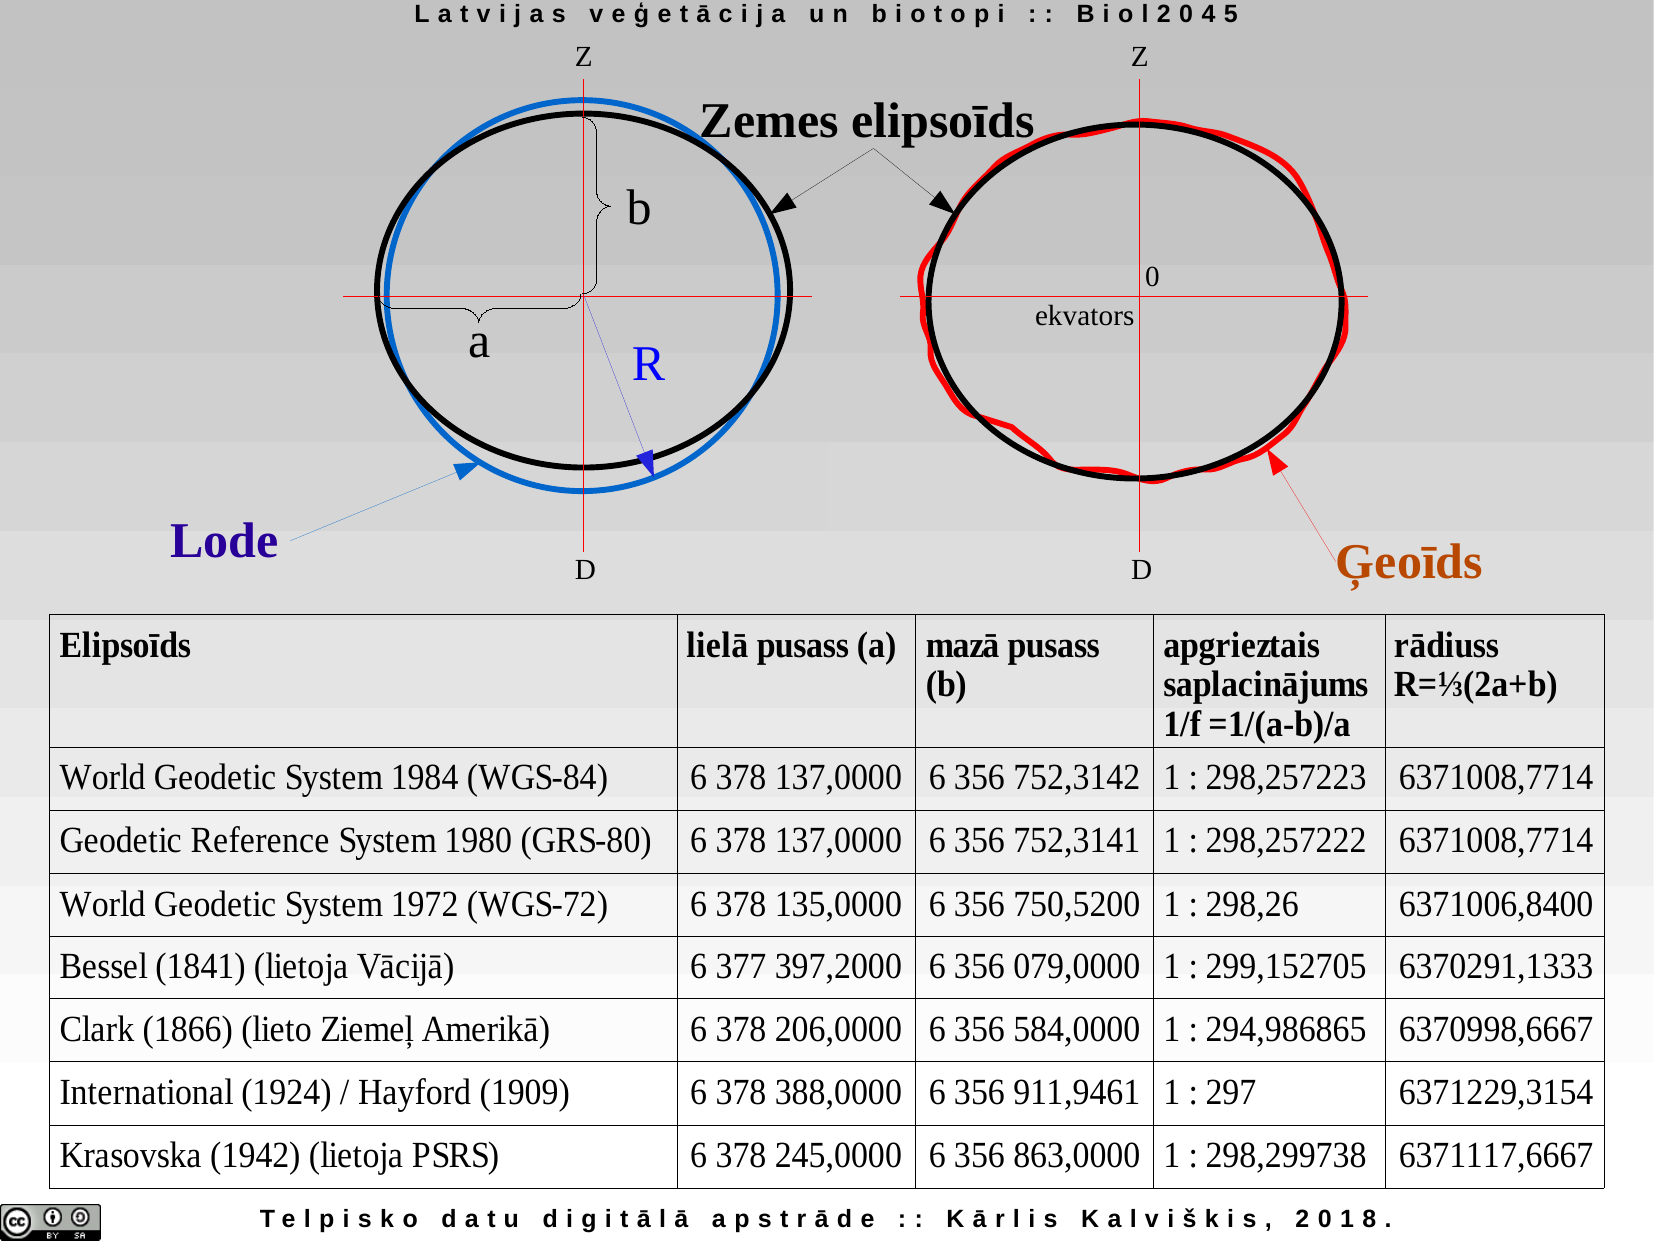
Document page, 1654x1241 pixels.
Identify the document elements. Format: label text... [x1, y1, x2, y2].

text_box b [626, 179, 652, 236]
text_box a [468, 313, 491, 369]
picture [0, 0, 1654, 1241]
text_box Ģeoīds [1335, 534, 1496, 590]
text_box Z [1130, 40, 1149, 73]
text_box D [1131, 553, 1153, 586]
text_box 0 [1145, 260, 1161, 294]
text_box Lode [170, 513, 291, 569]
text_box ekvators [1035, 299, 1135, 333]
text_box Z [574, 40, 593, 73]
chart [47, 612, 1606, 1190]
text_box Zemes elipsoīds [678, 93, 1069, 149]
text_box R [631, 336, 666, 392]
text_box D [574, 553, 597, 586]
